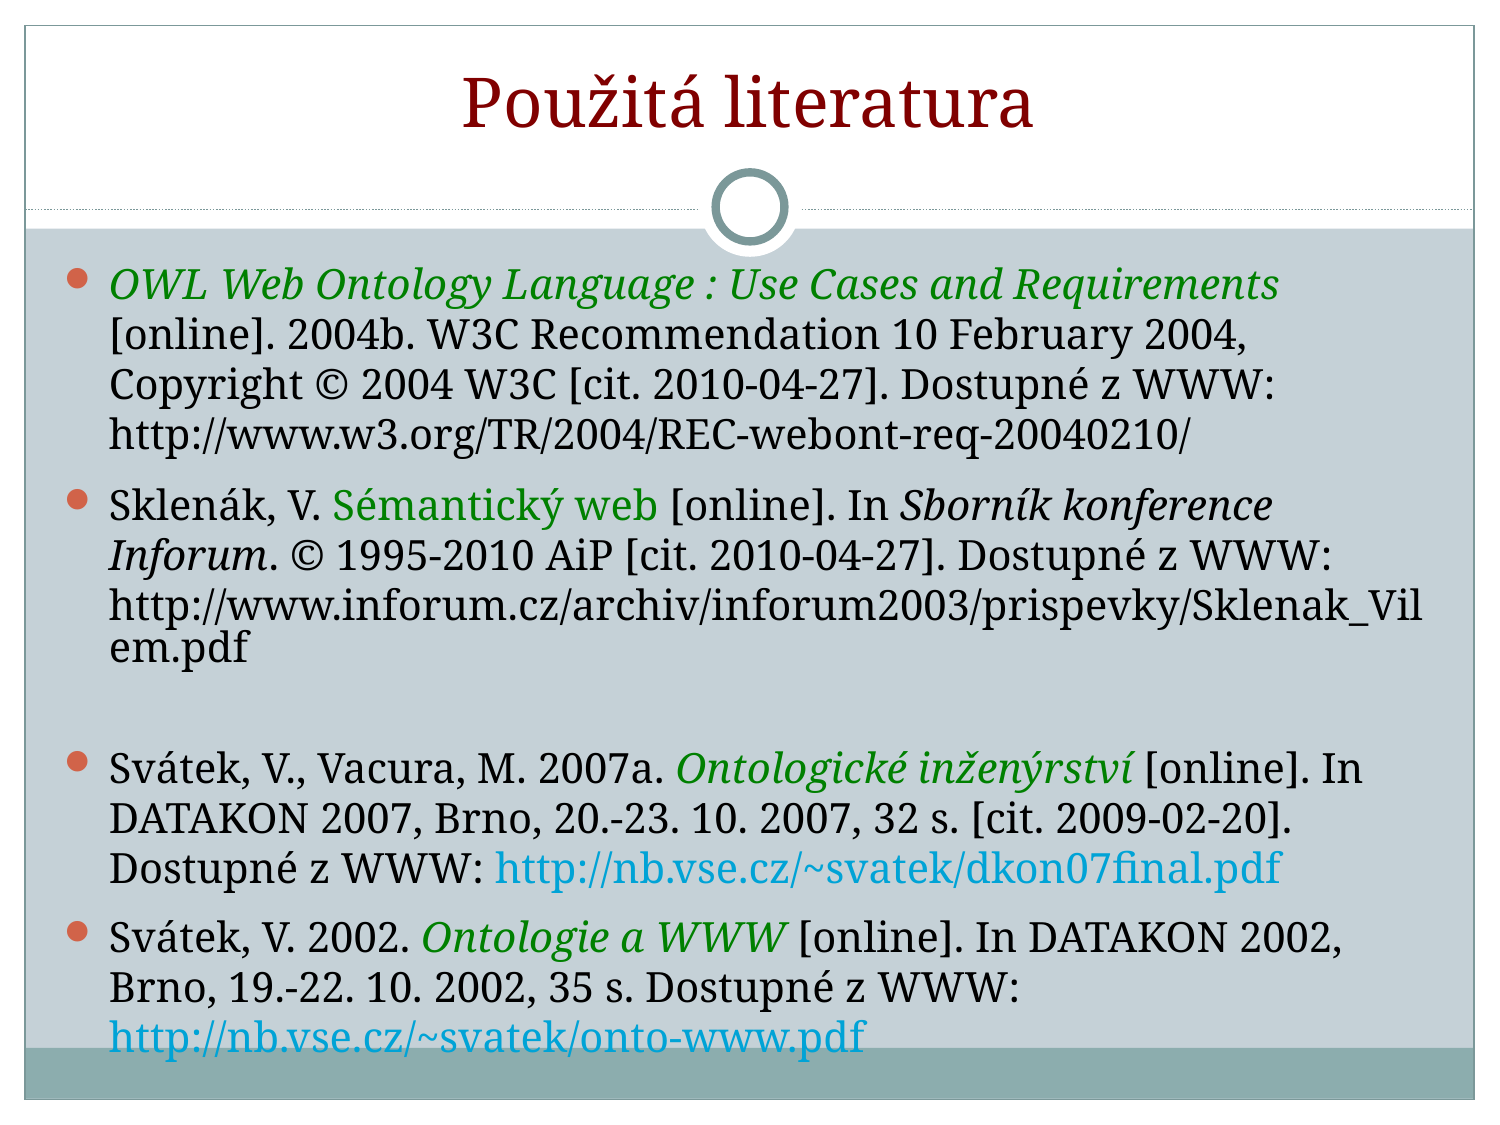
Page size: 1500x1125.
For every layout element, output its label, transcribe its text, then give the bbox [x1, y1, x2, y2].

title Použitá literatura [49, 37, 1450, 163]
list OWL Web Ontology Language : Use Cases and Requirements [online]. 2004b. W3C Recommendation 10 February 2004, Copyright © 2004 W3C [cit. 2010-04-27]. Dostupné z WWW: http://www.w3.org/TR/2004/REC-webont-req-20040210/ Sklenák, V. Sémantický web [online]. In Sborník konference Inforum. © 1995-2010 AiP [cit. 2010-04-27]. Dostupné z WWW: http://www.inforum.cz/archiv/inforum2003/prispevky/Sklenak_Vilem.pdf Svátek, V., Vacura, M. 2007a. Ontologické inženýrství [online]. In DATAKON 2007, Brno, 20.-23. 10. 2007, 32 s. [cit. 2009-02-20]. Dostupné z WWW: http://nb.vse.cz/~svatek/dkon07final.pdf Svátek, V. 2002. Ontologie a WWW [online]. In DATAKON 2002, Brno, 19.-22. 10. 2002, 35 s. Dostupné z WWW: http://nb.vse.cz/~svatek/onto-www.pdf [49, 249, 1450, 1007]
